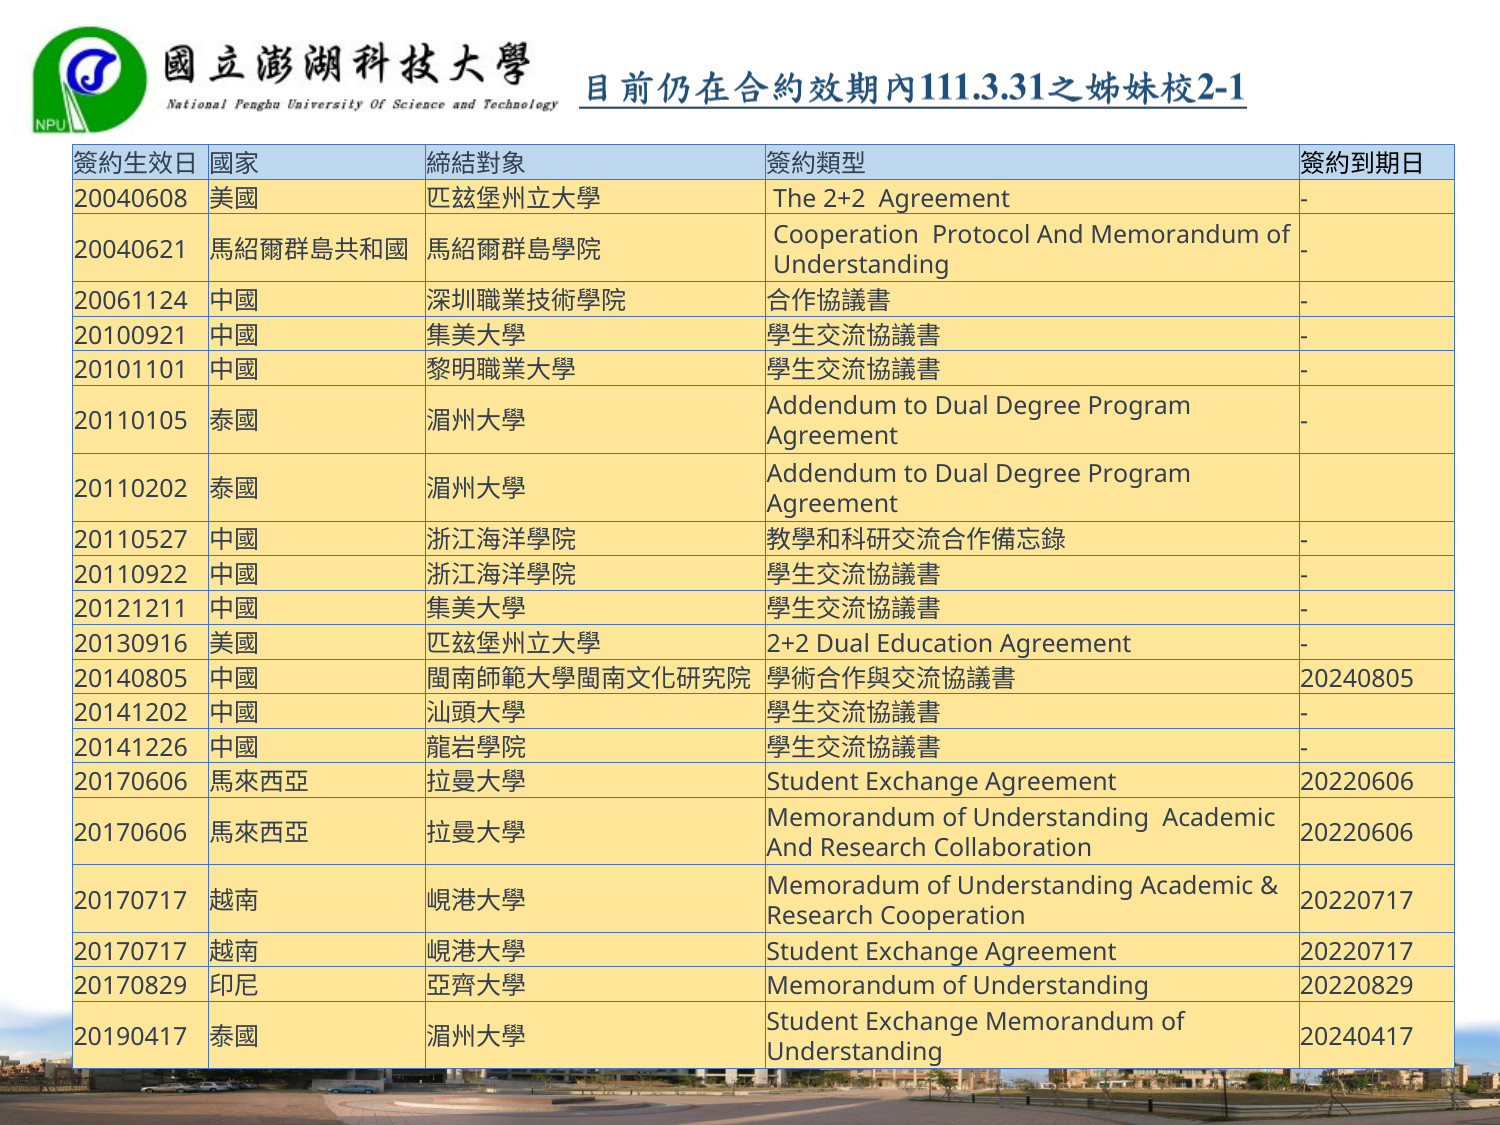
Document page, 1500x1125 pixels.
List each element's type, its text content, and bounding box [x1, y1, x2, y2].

table_cell 峴港大學 [426, 933, 765, 966]
table_header 國家 [209, 145, 425, 179]
table_cell 學生交流協議書 [766, 694, 1299, 728]
table_cell 匹玆堡州立大學 [426, 625, 765, 659]
table_cell 20040608 [73, 180, 208, 213]
table_cell 拉曼大學 [426, 763, 765, 797]
table_cell 中國 [209, 660, 425, 693]
table_header 簽約類型 [766, 145, 1299, 179]
table_cell 學生交流協議書 [766, 351, 1299, 385]
table_cell 中國 [209, 317, 425, 350]
table_cell - [1300, 317, 1454, 350]
table_cell 汕頭大學 [426, 694, 765, 728]
table_cell 泰國 [209, 1002, 425, 1068]
table_cell 2+2 Dual Education Agreement [766, 625, 1299, 659]
picture [0, 0, 1500, 1125]
table_cell 學生交流協議書 [766, 729, 1299, 762]
table_cell 學生交流協議書 [766, 317, 1299, 350]
table_cell 匹玆堡州立大學 [426, 180, 765, 213]
table_cell - [1300, 591, 1454, 624]
table_cell - [1300, 625, 1454, 659]
table_cell 20110105 [73, 386, 208, 453]
table_cell [1300, 454, 1454, 521]
table_cell 20110922 [73, 556, 208, 590]
table_cell 學生交流協議書 [766, 556, 1299, 590]
table_cell 中國 [209, 729, 425, 762]
table_cell 浙江海洋學院 [426, 522, 765, 555]
table_cell 20190417 [73, 1002, 208, 1068]
table_cell 20220606 [1300, 798, 1454, 864]
table_header 簽約生效日 [73, 145, 208, 179]
table_cell Memoradum of Understanding Academic & Research Cooperation [766, 865, 1299, 932]
table_cell 中國 [209, 694, 425, 728]
table_cell Student Exchange Agreement [766, 763, 1299, 797]
table_cell 深圳職業技術學院 [426, 282, 765, 316]
table_cell 湄州大學 [426, 386, 765, 453]
table_cell Memorandum of Understanding [766, 967, 1299, 1001]
table_cell 泰國 [209, 454, 425, 521]
table_cell 20170829 [73, 967, 208, 1001]
table_cell 中國 [209, 556, 425, 590]
table_cell - [1300, 386, 1454, 453]
table_cell 20061124 [73, 282, 208, 316]
table_cell 中國 [209, 282, 425, 316]
table_cell 馬紹爾群島學院 [426, 214, 765, 281]
table_cell 湄州大學 [426, 454, 765, 521]
table_cell 中國 [209, 522, 425, 555]
table_cell 馬紹爾群島共和國 [209, 214, 425, 281]
table_cell 拉曼大學 [426, 798, 765, 864]
table_cell 峴港大學 [426, 865, 765, 932]
table_header 簽約到期日 [1300, 145, 1454, 179]
table_cell 20121211 [73, 591, 208, 624]
table_cell 黎明職業大學 [426, 351, 765, 385]
table_cell Memorandum of Understanding Academic And Research Collaboration [766, 798, 1299, 864]
table_cell 20170717 [73, 865, 208, 932]
table_cell 20101101 [73, 351, 208, 385]
table_cell Cooperation Protocol And Memorandum of Understanding [766, 214, 1299, 281]
table_cell 20100921 [73, 317, 208, 350]
table_cell 浙江海洋學院 [426, 556, 765, 590]
table_cell 20110202 [73, 454, 208, 521]
table_cell - [1300, 282, 1454, 316]
table_cell - [1300, 729, 1454, 762]
table_cell 學術合作與交流協議書 [766, 660, 1299, 693]
table_cell 20220717 [1300, 865, 1454, 932]
table_cell 馬來西亞 [209, 763, 425, 797]
table_cell - [1300, 180, 1454, 213]
table_cell 20141202 [73, 694, 208, 728]
table_cell Student Exchange Agreement [766, 933, 1299, 966]
table_cell 20220717 [1300, 933, 1454, 966]
table_cell 20140805 [73, 660, 208, 693]
table_cell 20110527 [73, 522, 208, 555]
table_cell 中國 [209, 351, 425, 385]
table_cell 湄州大學 [426, 1002, 765, 1068]
table_cell 20240805 [1300, 660, 1454, 693]
table_cell 20220606 [1300, 763, 1454, 797]
table_cell 20170606 [73, 763, 208, 797]
table_cell Student Exchange Memorandum of Understanding [766, 1002, 1299, 1068]
table_cell 印尼 [209, 967, 425, 1001]
table_cell 中國 [209, 591, 425, 624]
table_cell 集美大學 [426, 317, 765, 350]
table_cell 馬來西亞 [209, 798, 425, 864]
table_cell 20141226 [73, 729, 208, 762]
table_cell 越南 [209, 865, 425, 932]
table_cell - [1300, 214, 1454, 281]
table_header 締結對象 [426, 145, 765, 179]
table_cell 學生交流協議書 [766, 591, 1299, 624]
table_cell 教學和科研交流合作備忘錄 [766, 522, 1299, 555]
table_cell - [1300, 351, 1454, 385]
table_cell 泰國 [209, 386, 425, 453]
table_cell 亞齊大學 [426, 967, 765, 1001]
table_cell - [1300, 522, 1454, 555]
table_cell The 2+2 Agreement [766, 180, 1299, 213]
table_cell Addendum to Dual Degree Program Agreement [766, 454, 1299, 521]
table_cell 閩南師範大學閩南文化研究院 [426, 660, 765, 693]
table_cell 20130916 [73, 625, 208, 659]
table_cell 美國 [209, 625, 425, 659]
table_cell 20220829 [1300, 967, 1454, 1001]
table_cell 美國 [209, 180, 425, 213]
table_cell 龍岩學院 [426, 729, 765, 762]
table_cell - [1300, 556, 1454, 590]
table_cell 越南 [209, 933, 425, 966]
table_cell Addendum to Dual Degree Program Agreement [766, 386, 1299, 453]
table_cell 20240417 [1300, 1002, 1454, 1068]
table_cell 20040621 [73, 214, 208, 281]
table_cell 合作協議書 [766, 282, 1299, 316]
table_cell - [1300, 694, 1454, 728]
table_cell 20170606 [73, 798, 208, 864]
table_cell 集美大學 [426, 591, 765, 624]
table_cell 20170717 [73, 933, 208, 966]
